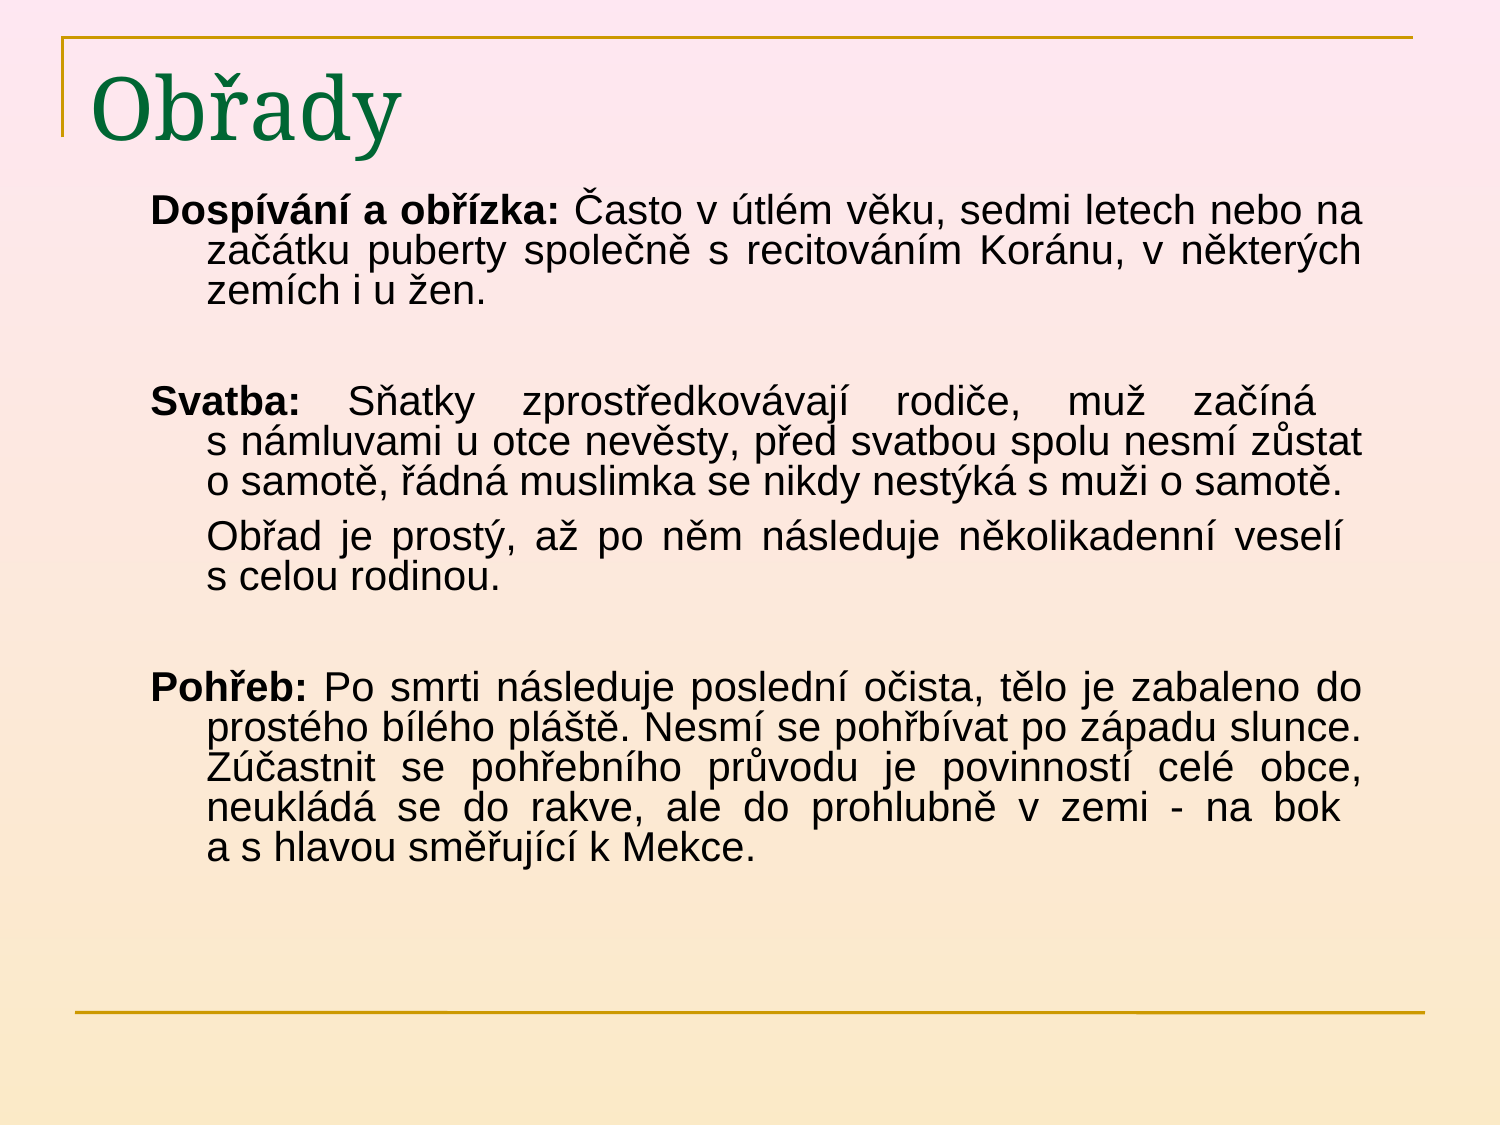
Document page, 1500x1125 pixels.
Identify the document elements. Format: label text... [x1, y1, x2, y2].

list Dospívání a obřízka: Často v útlém věku, sedmi letech nebo na začátku puberty společně s recitováním Koránu, v některých zemích i u žen. Svatba: Sňatky zprostředkovávají rodiče, muž začíná s námluvami u otce nevěsty, před svatbou spolu nesmí zůstat o samotě, řádná muslimka se nikdy nestýká s muži o samotě. Obřad je prostý, až po něm následuje několikadenní veselí s celou rodinou. Pohřeb: Po smrti následuje poslední očista, tělo je zabaleno do prostého bílého pláště. Nesmí se pohřbívat po západu slunce. Zúčastnit se pohřebního průvodu je povinností celé obce, neukládá se do rakve, ale do prohlubně v zemi - na bok a s hlavou směřující k Mekce. [135, 184, 1378, 1100]
title Obřady [75, 45, 1425, 271]
